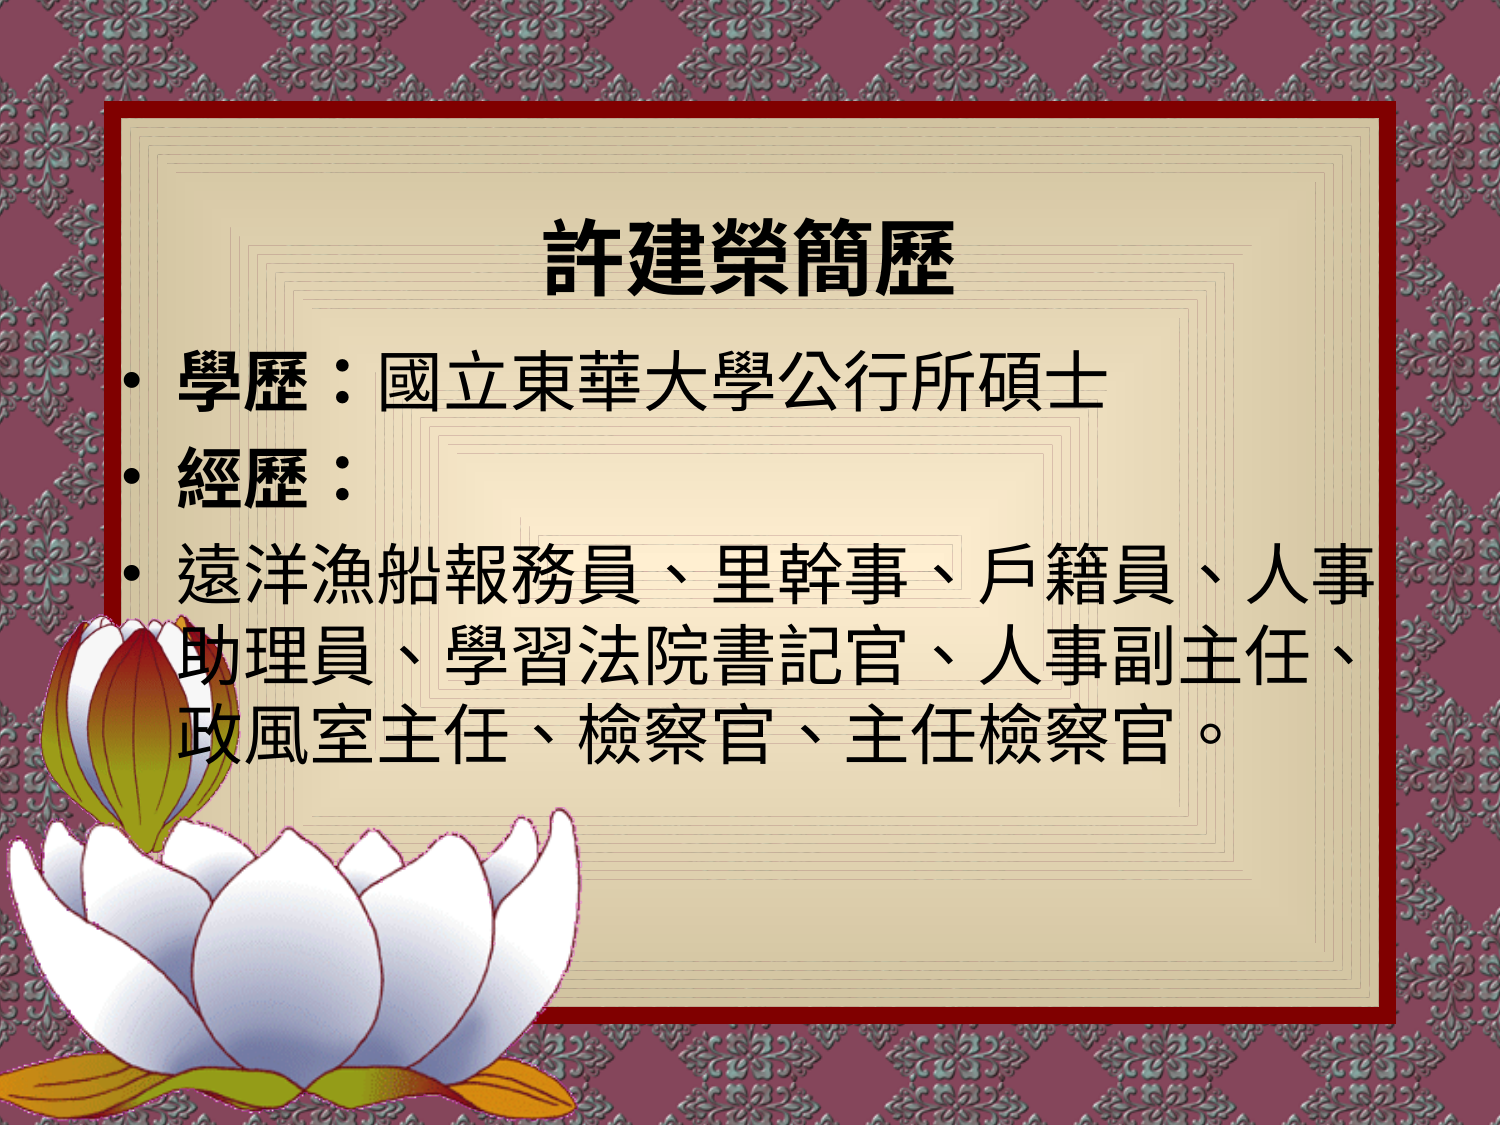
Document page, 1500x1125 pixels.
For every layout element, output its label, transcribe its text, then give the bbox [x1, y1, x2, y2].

title 許建榮簡歷 [112, 112, 1388, 300]
list 學歷：國立東華大學公行所碩士 經歷： 遠洋漁船報務員、里幹事、戶籍員、人事助理員、學習法院書記官、人事副主任、政風室主任、檢察官、主任檢察官。 [112, 324, 1388, 988]
picture [0, 0, 1500, 1125]
